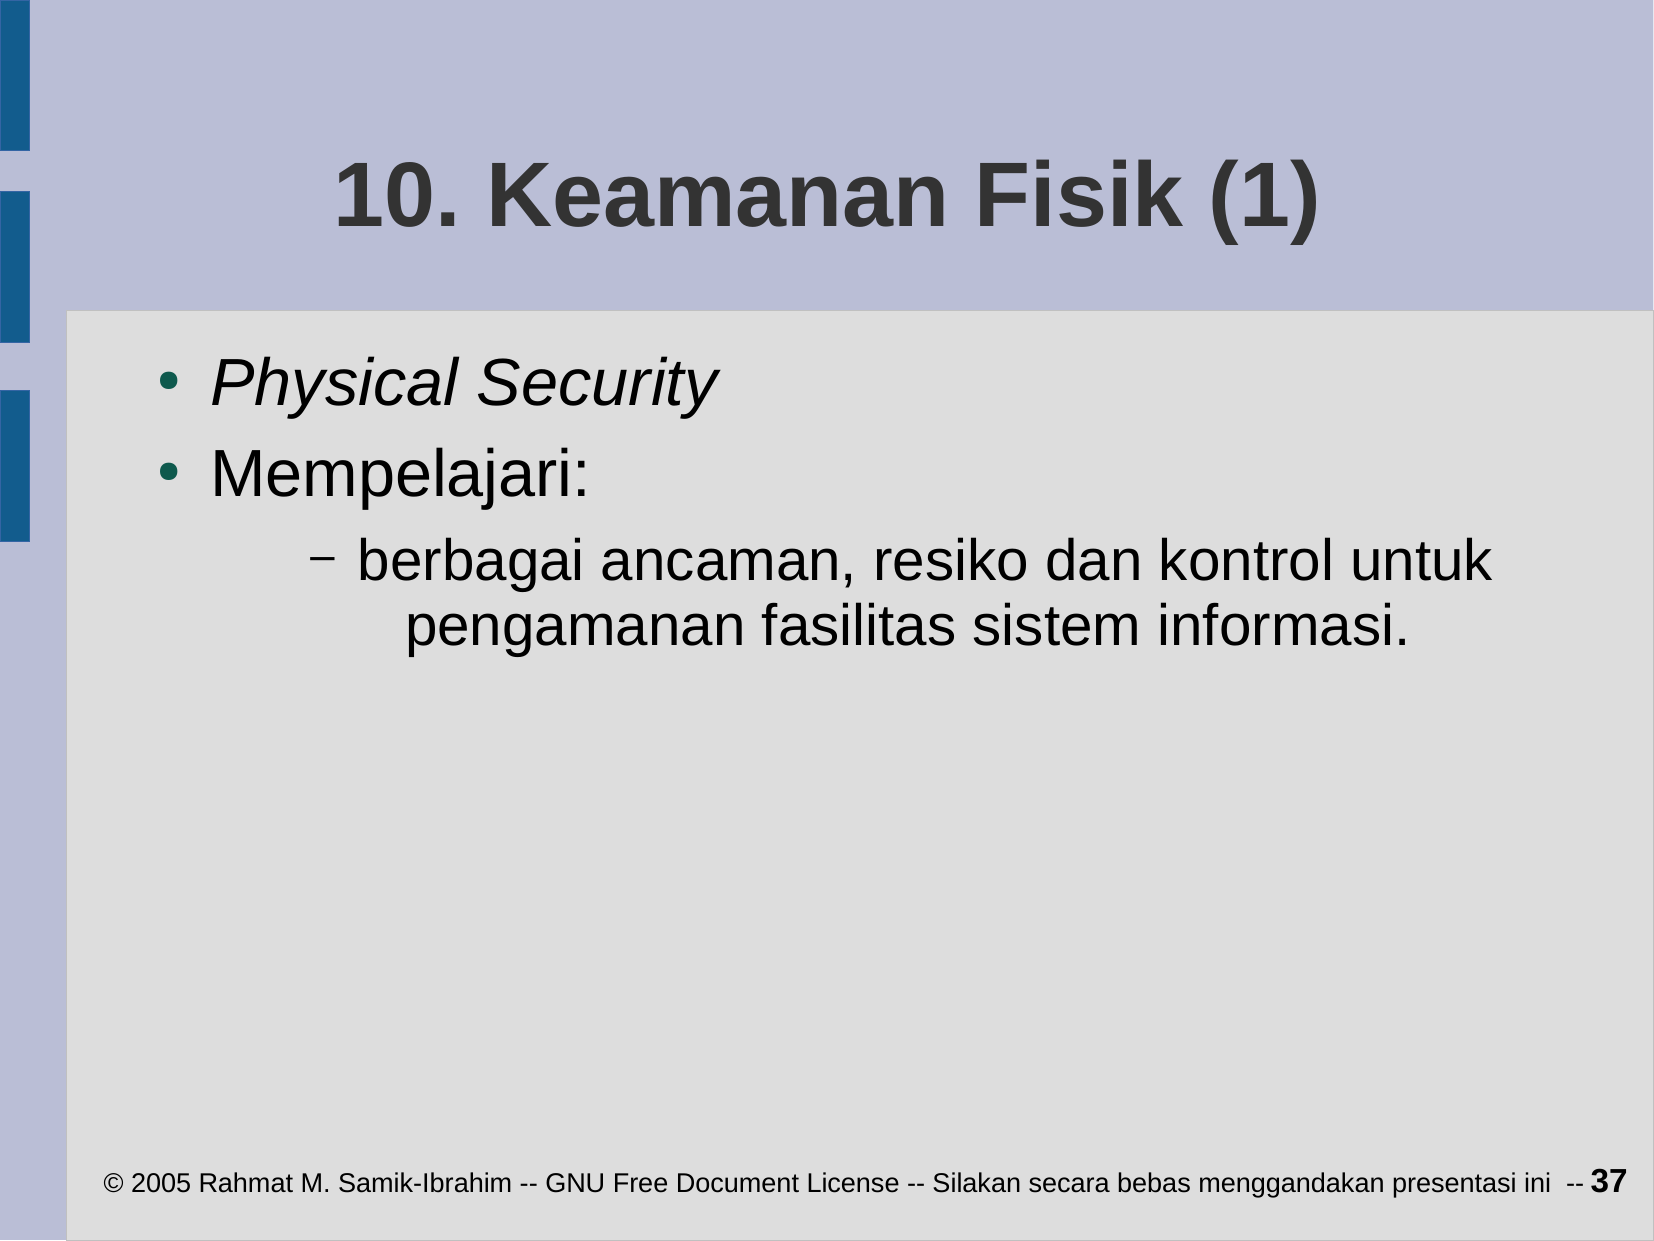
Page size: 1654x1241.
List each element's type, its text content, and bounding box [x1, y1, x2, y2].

title 10. Keamanan Fisik (1) [121, 91, 1534, 299]
list Physical Security Mempelajari: berbagai ancaman, resiko dan kontrol untuk pengamanan fasilitas sistem informasi. [121, 344, 1534, 1127]
